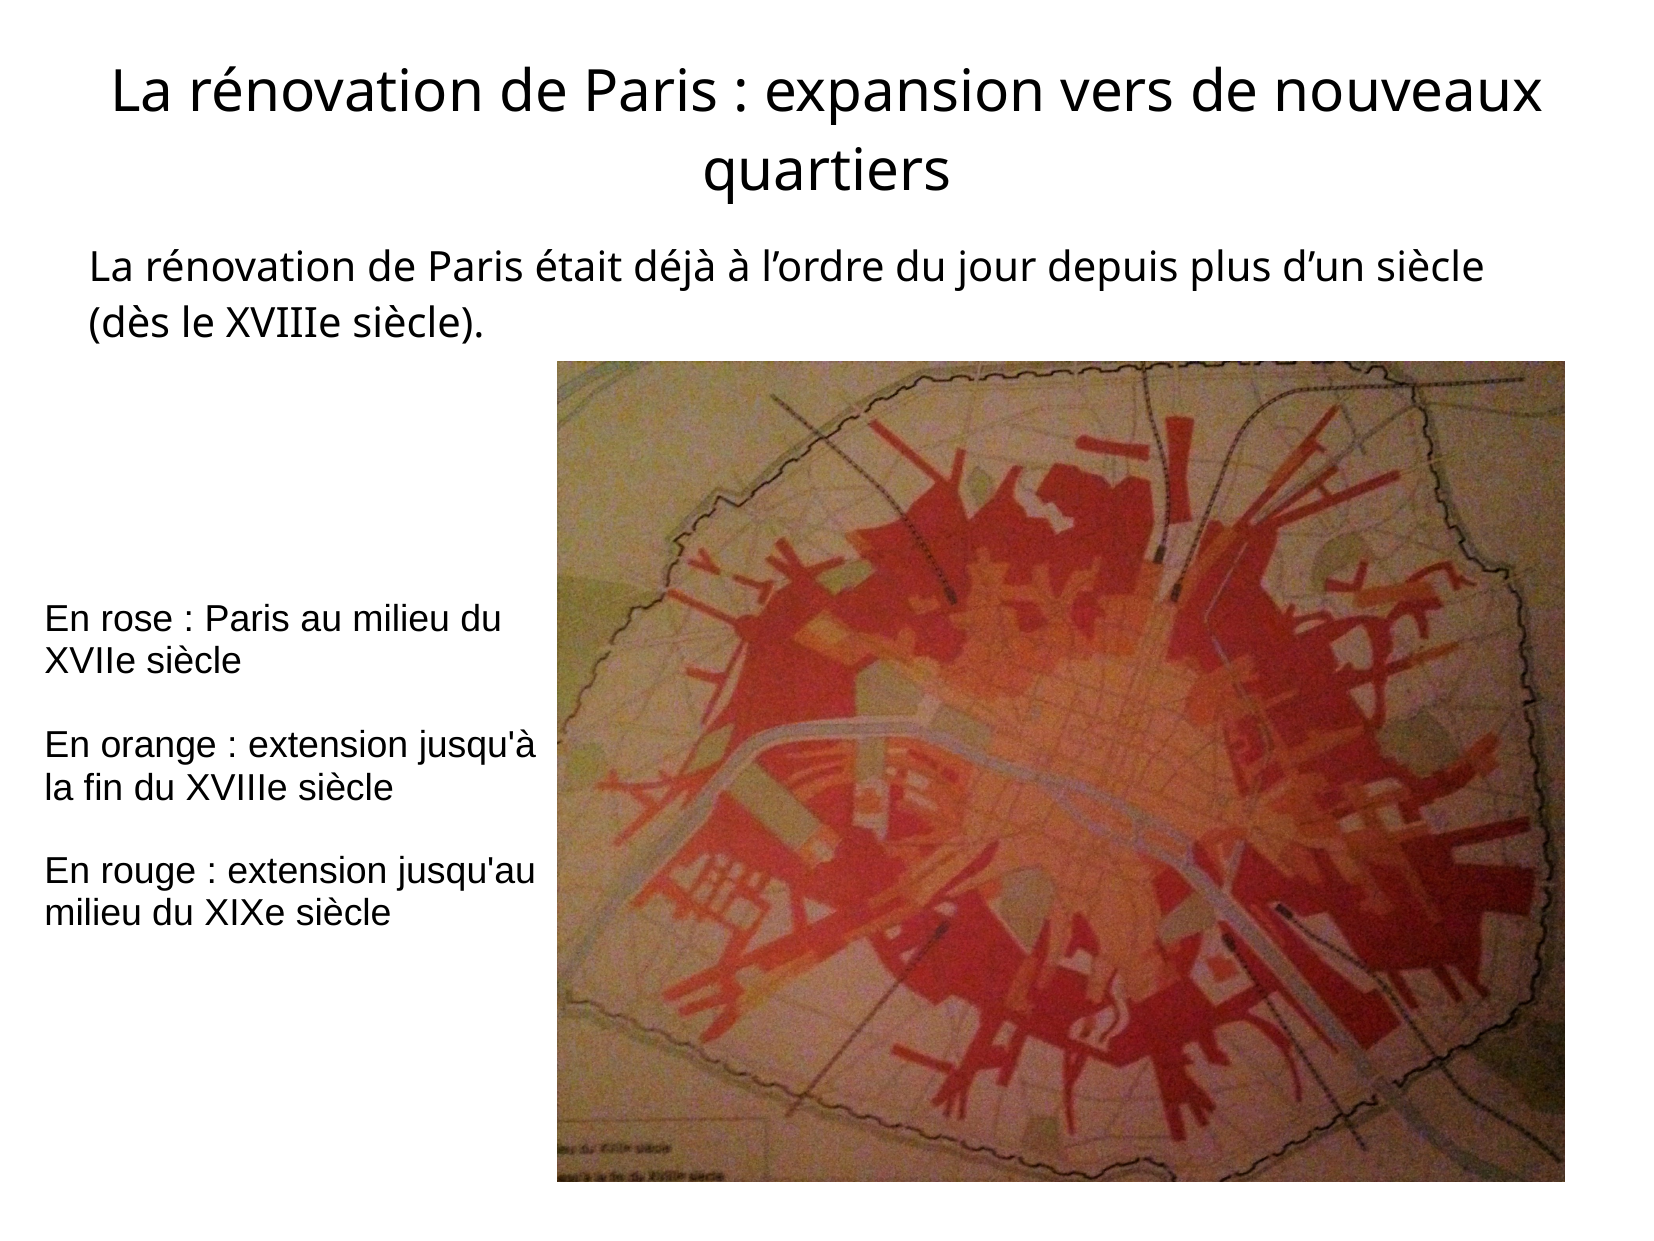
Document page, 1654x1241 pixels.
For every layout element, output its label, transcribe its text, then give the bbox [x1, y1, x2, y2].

picture [557, 361, 1565, 1182]
text_box En rose : Paris au milieu du XVIIe siècle En orange : extension jusqu'à la fin du XVIIIe siècle En rouge : extension jusqu'au milieu du XIXe siècle [29, 590, 562, 975]
title La rénovation de Paris : expansion vers de nouveaux quartiers [82, 49, 1571, 207]
list La rénovation de Paris était déjà à l’ordre du jour depuis plus d’un siècle (dès le XVIIIe siècle). [88, 236, 1565, 590]
